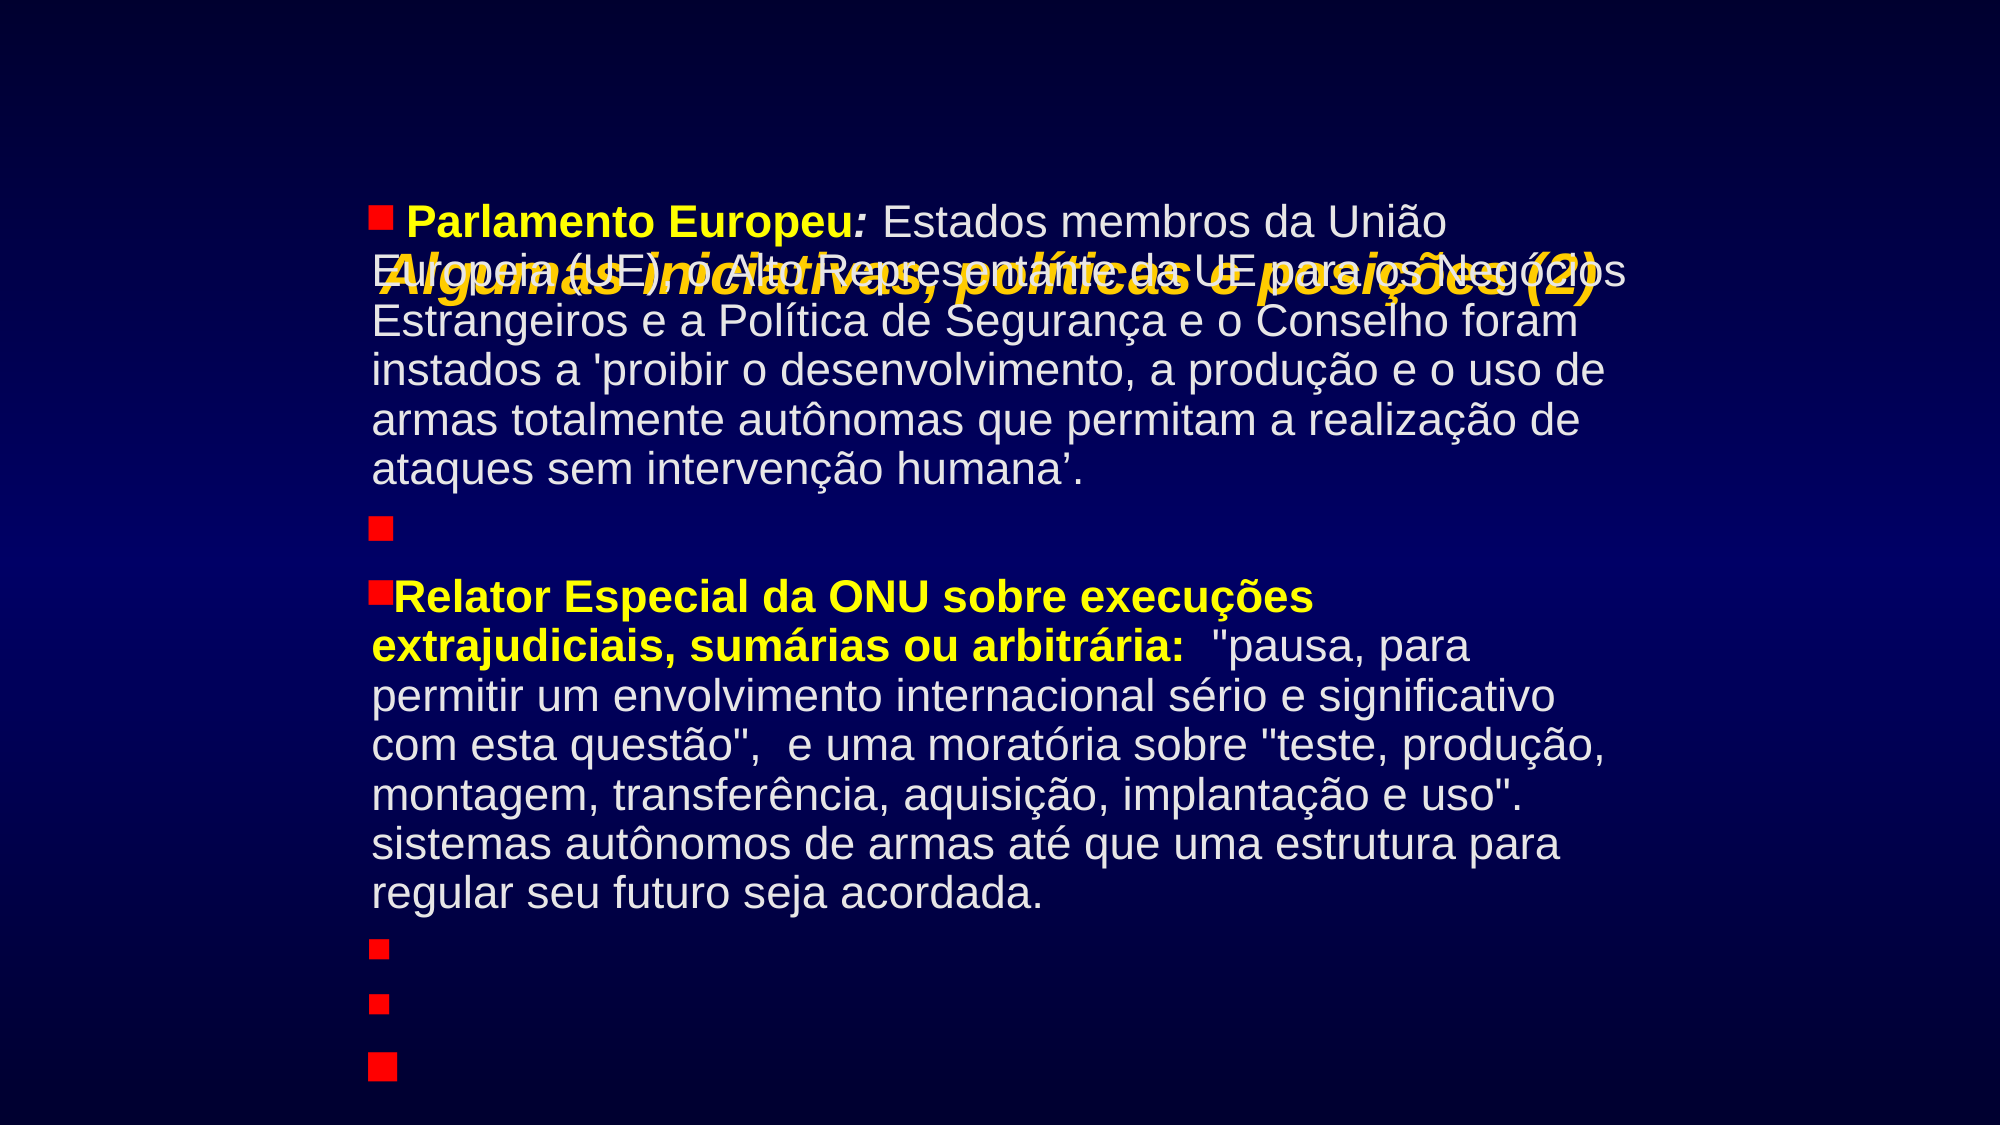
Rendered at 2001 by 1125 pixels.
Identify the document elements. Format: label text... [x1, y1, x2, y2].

text_box Algumas iniciativas, políticas e posições (2) [312, 0, 1700, 233]
text_box Parlamento Europeu: Estados membros da União Europeia (UE), o Alto Representante da UE para os Negócios Estrangeiros e a Política de Segurança e o Conselho foram instados a 'proibir o desenvolvimento, a produção e o uso de armas totalmente autônomas que permitam a realização de ataques sem intervenção humana’. Relator Especial da ONU sobre execuções extrajudiciais, sumárias ou arbitrária: "pausa, para permitir um envolvimento internacional sério e significativo com esta questão", e uma moratória sobre "teste, produção, montagem, transferência, aquisição, implantação e uso". sistemas autônomos de armas até que uma estrutura para regular seu futuro seja acordada. [356, 190, 1644, 1125]
